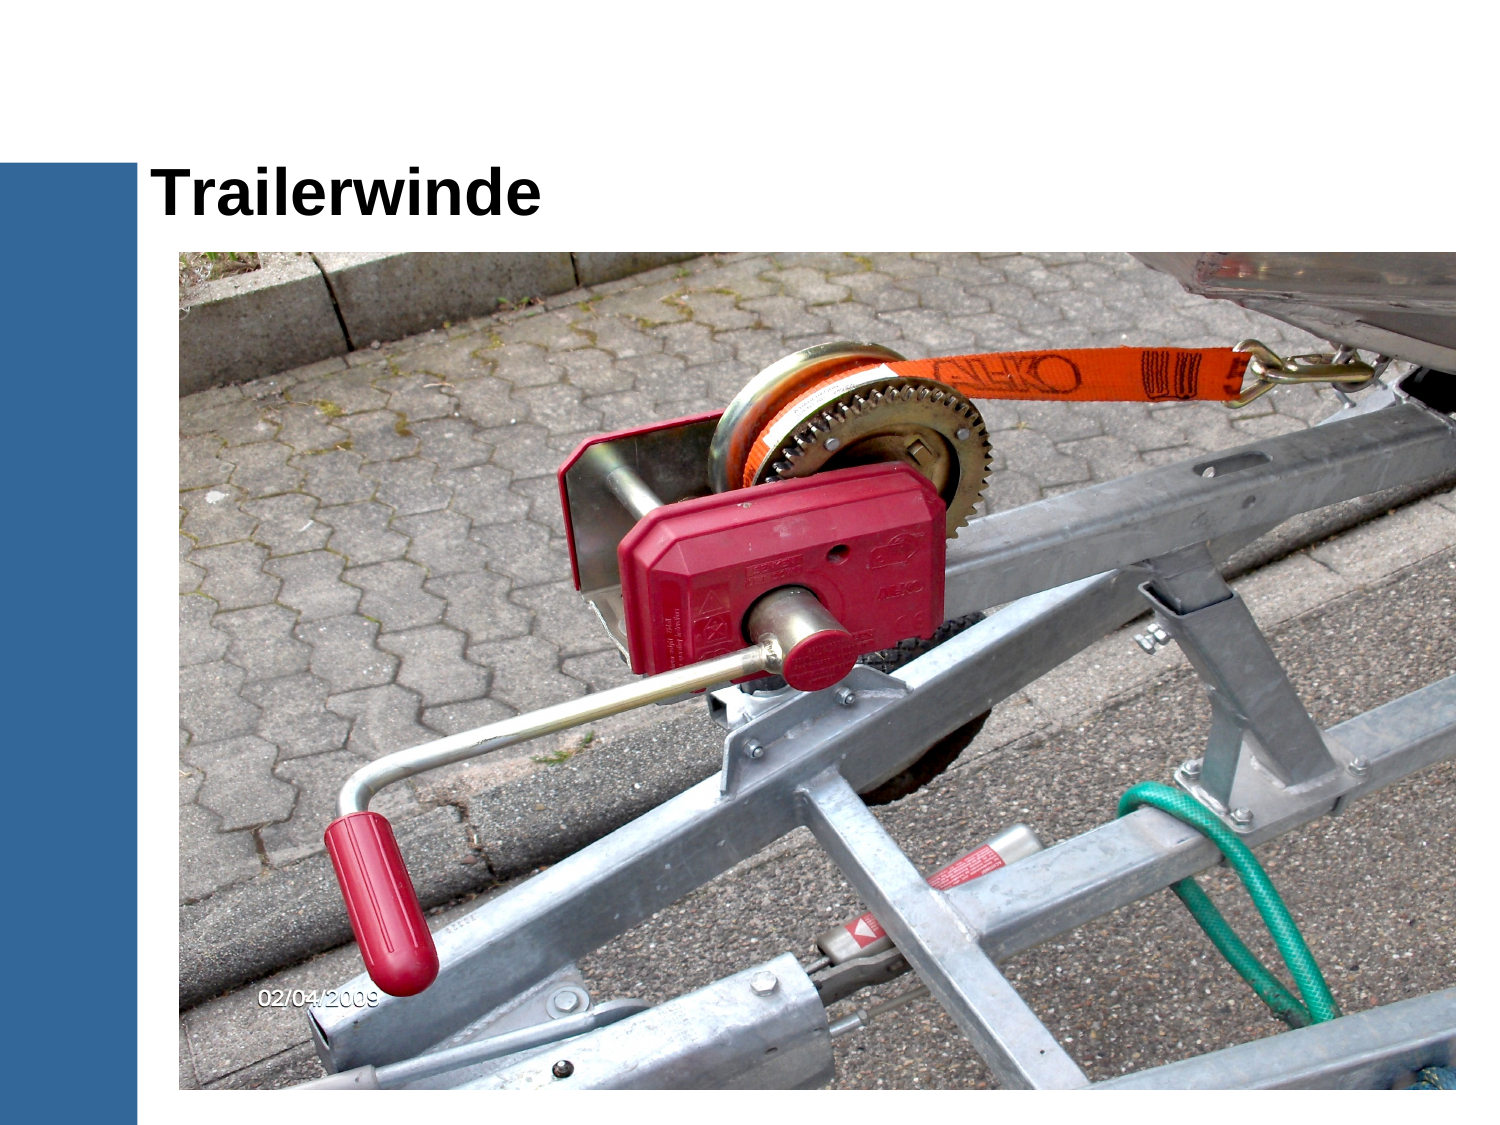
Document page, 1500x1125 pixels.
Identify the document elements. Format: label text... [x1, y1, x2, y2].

picture [179, 252, 1456, 1090]
title Trailerwinde [150, 100, 1423, 286]
